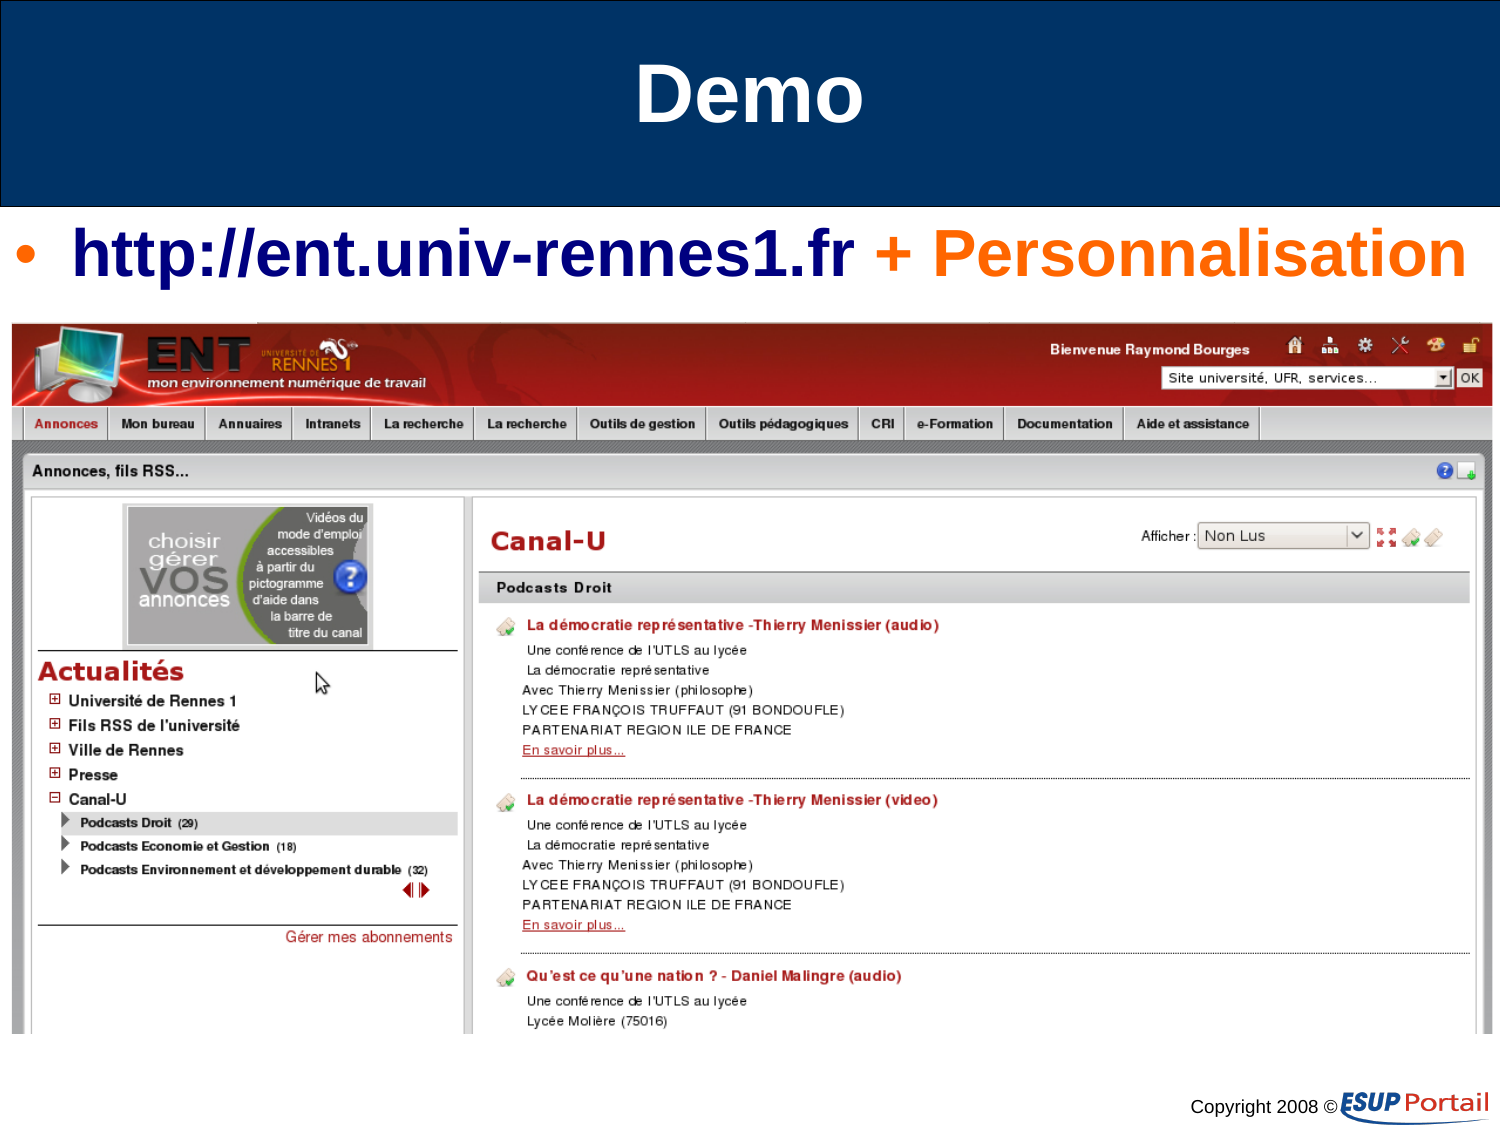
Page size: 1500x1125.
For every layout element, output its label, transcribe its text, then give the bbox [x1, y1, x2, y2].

title Demo [0, 0, 1500, 202]
picture [11, 322, 1493, 1034]
picture [1340, 1092, 1489, 1125]
list http://ent.univ-rennes1.fr + Personnalisation [0, 208, 1500, 1063]
